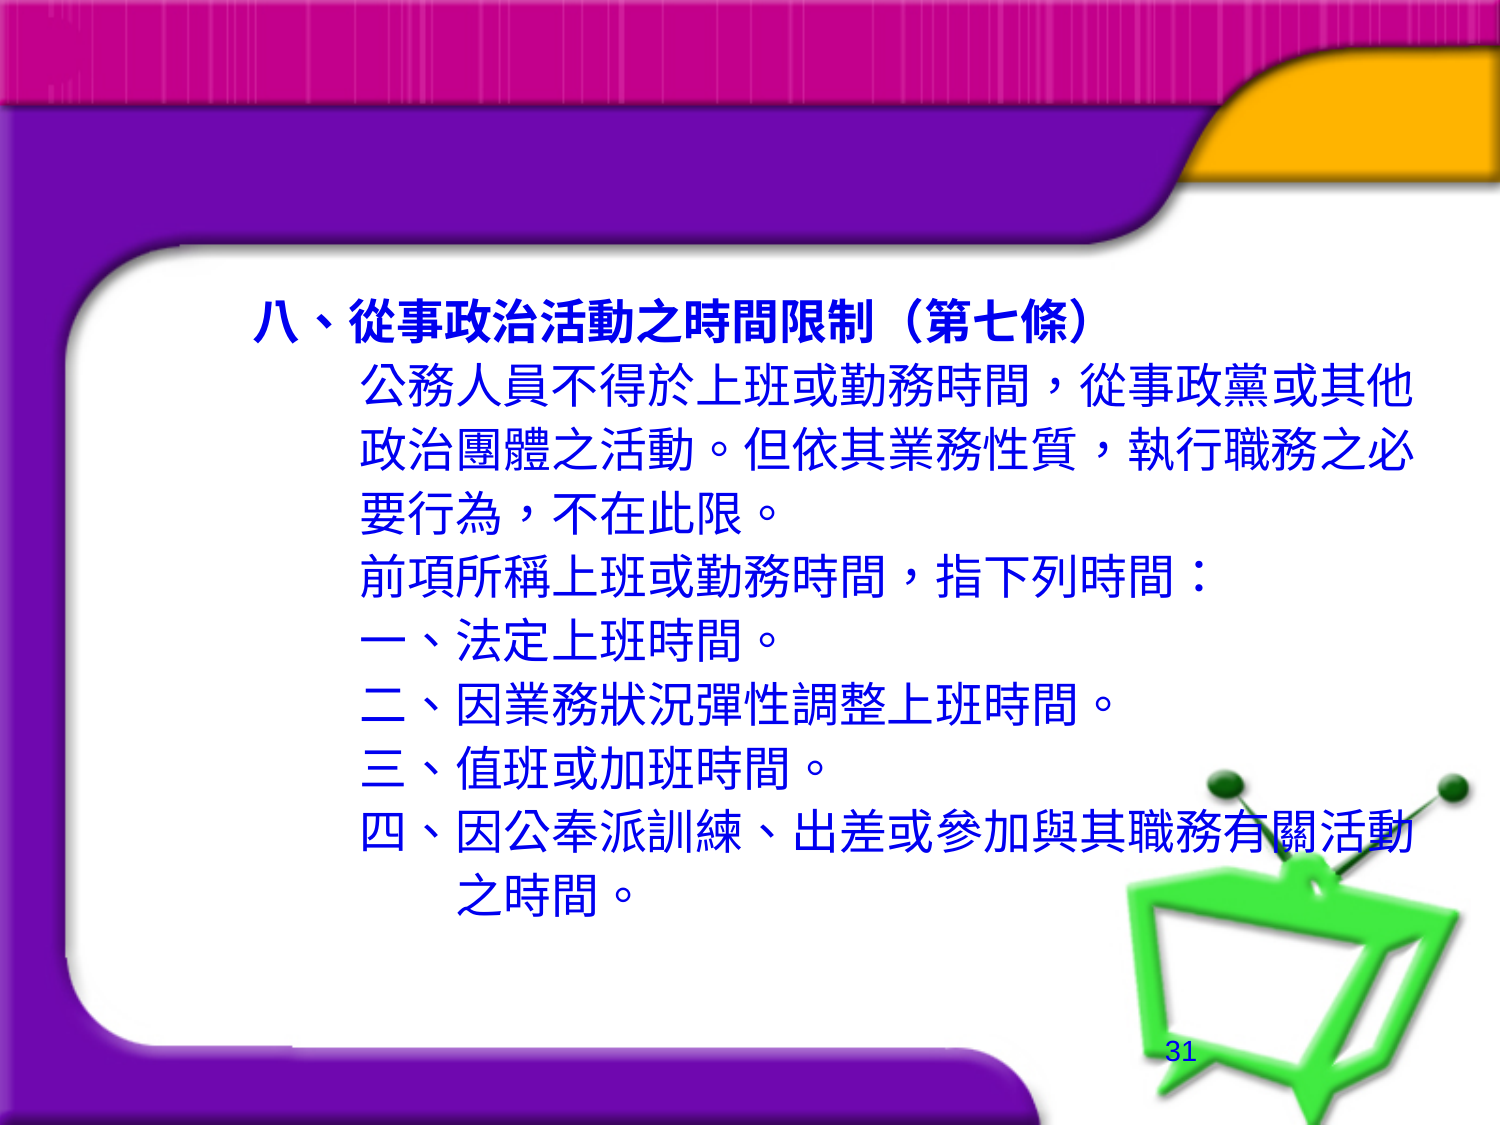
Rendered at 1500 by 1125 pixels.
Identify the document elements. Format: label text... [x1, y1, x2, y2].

list 八、從事政治活動之時間限制（第七條） 公務人員不得於上班或勤務時間，從事政黨或其他 政治團體之活動。但依其業務性質，執行職務之必 要行為，不在此限。 前項所稱上班或勤務時間，指下列時間： 一、法定上班時間。 二、因業務狀況彈性調整上班時間。 三、值班或加班時間。 四、因公奉派訓練、出差或參加與其職務有關活動 之時間。 [183, 290, 1446, 979]
text_box [1149, 1025, 1463, 1101]
